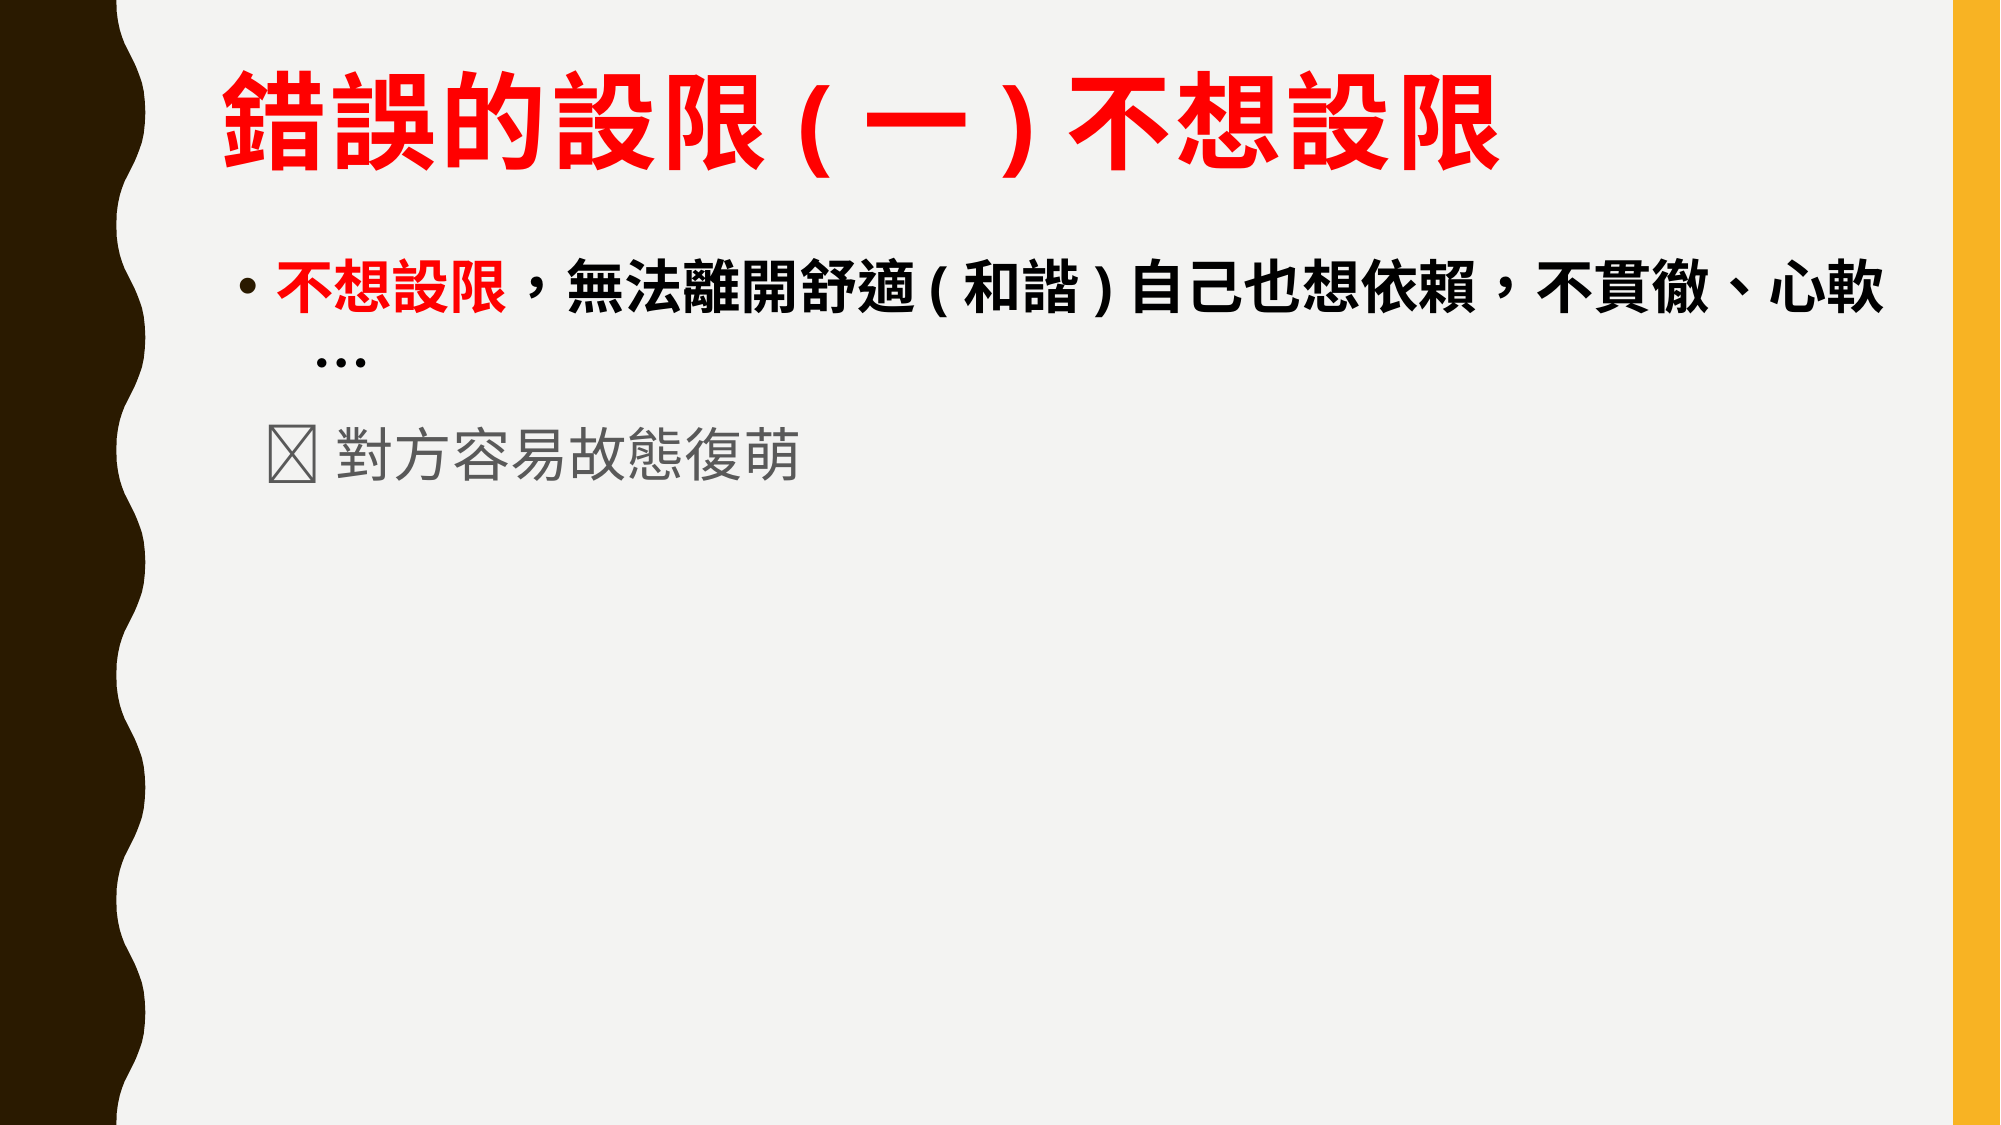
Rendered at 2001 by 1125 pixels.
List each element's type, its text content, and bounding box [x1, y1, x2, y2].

list 不想設限，無法離開舒適(和諧)自己也想依賴，不貫徹、心軟… 對方容易故態復萌 [222, 235, 1929, 1108]
title 錯誤的設限(一)不想設限 [205, 62, 1876, 308]
